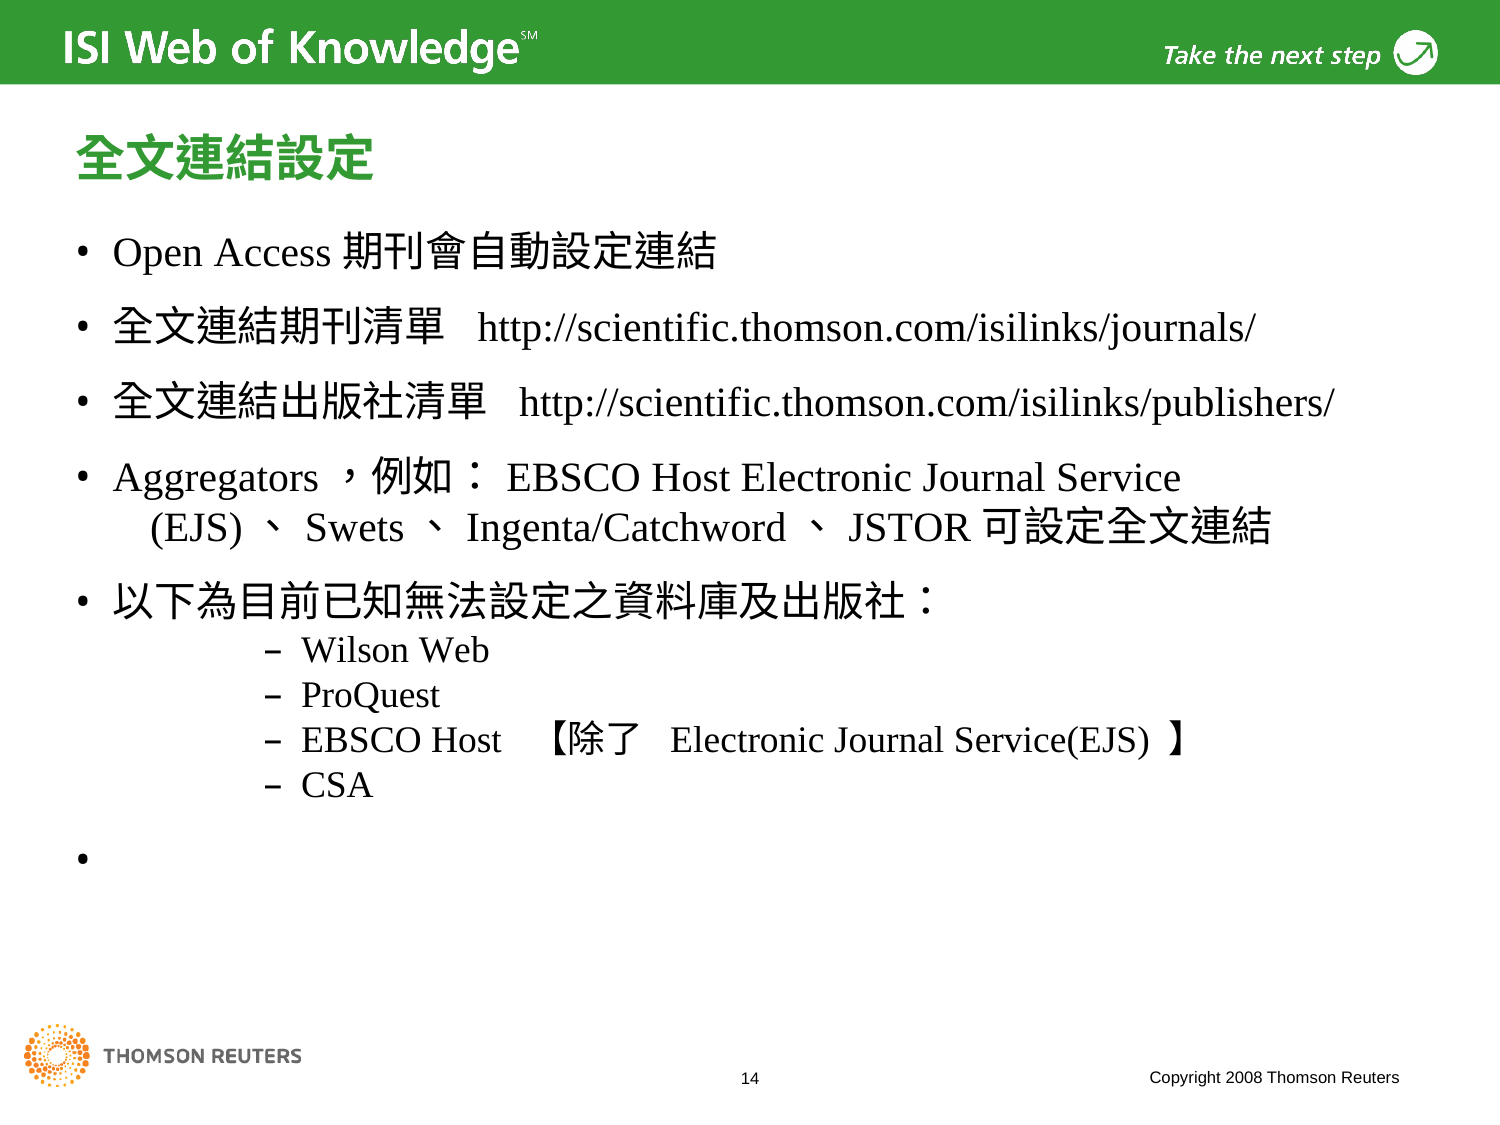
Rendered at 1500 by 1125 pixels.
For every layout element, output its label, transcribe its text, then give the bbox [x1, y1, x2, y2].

list Open Access期刊會自動設定連結 全文連結期刊清單 http://scientific.thomson.com/isilinks/journals/ 全文連結出版社清單 http://scientific.thomson.com/isilinks/publishers/ Aggregators，例如：EBSCO Host Electronic Journal Service (EJS)、Swets、Ingenta/Catchword、JSTOR可設定全文連結 以下為目前已知無法設定之資料庫及出版社： Wilson Web ProQuest EBSCO Host 【除了 Electronic Journal Service(EJS) 】 CSA [75, 224, 1426, 975]
title 全文連結設定 [75, 111, 1426, 187]
